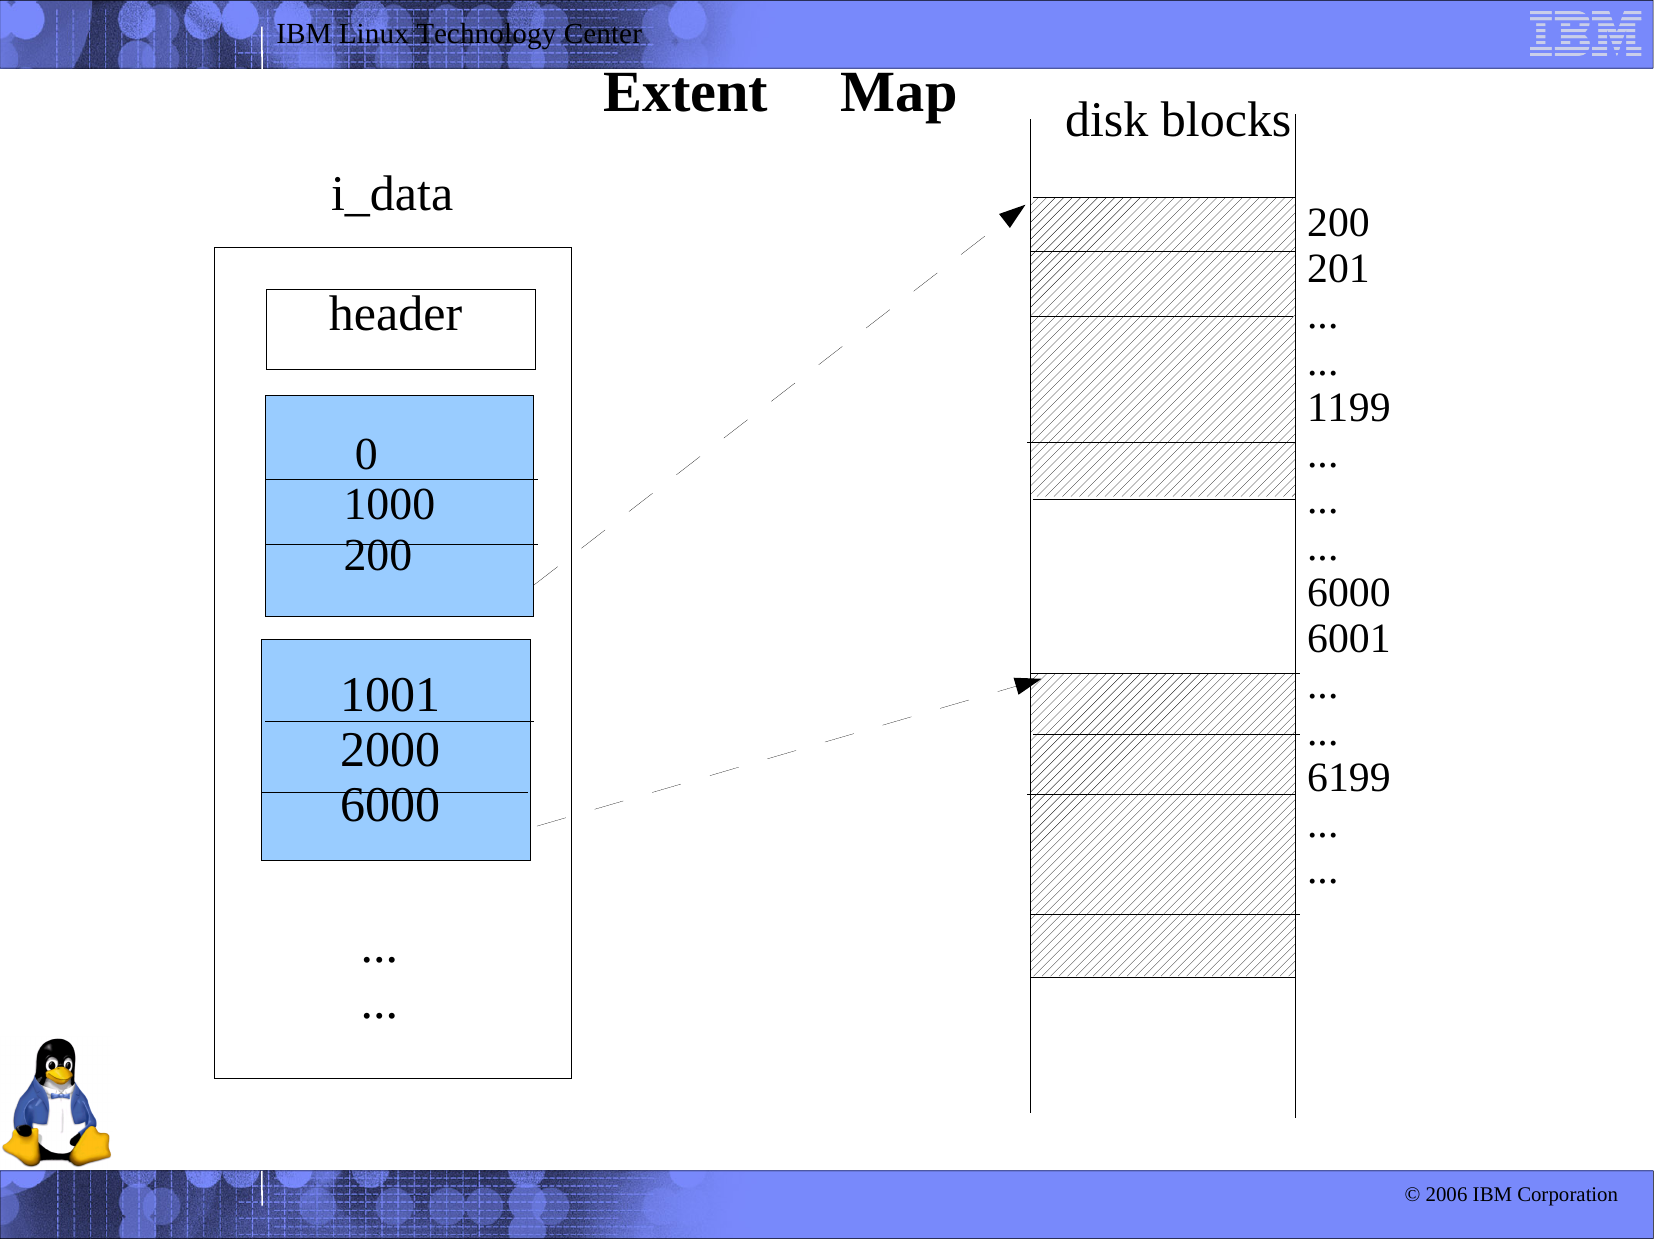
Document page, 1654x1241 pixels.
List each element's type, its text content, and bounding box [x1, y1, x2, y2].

text_box ... ... [360, 918, 399, 1058]
picture [1, 1, 1652, 67]
text_box 0 1000 200 [343, 480, 456, 544]
text_box [504, 722, 531, 861]
text_box [261, 639, 531, 792]
text_box [456, 545, 534, 617]
text_box [1031, 252, 1295, 442]
text_box [1031, 443, 1295, 497]
text_box [1031, 197, 1295, 251]
text_box [1031, 915, 1295, 977]
text_box 1001 2000 6000 [340, 793, 504, 875]
text_box 200 201 ... ... 1199 ... ... ... 6000 6001 ... ... 6199 ... ... [1307, 199, 1408, 1241]
text_box 1001 2000 6000 [340, 722, 504, 792]
text_box [265, 480, 343, 544]
picture [1, 1172, 1307, 1238]
text_box i_data [306, 165, 480, 235]
text_box [261, 793, 340, 861]
text_box [1031, 674, 1295, 794]
text_box 1001 2000 6000 [340, 666, 504, 721]
text_box 0 1000 200 [343, 428, 456, 479]
text_box [265, 545, 343, 617]
text_box Extent Map [603, 59, 981, 147]
text_box [1031, 795, 1295, 914]
text_box [265, 395, 534, 479]
text_box 0 1000 200 [343, 545, 456, 619]
picture [1408, 1172, 1653, 1238]
text_box header [316, 285, 463, 355]
picture [0, 1036, 113, 1169]
text_box disk blocks [1065, 91, 1331, 161]
text_box [456, 480, 534, 544]
